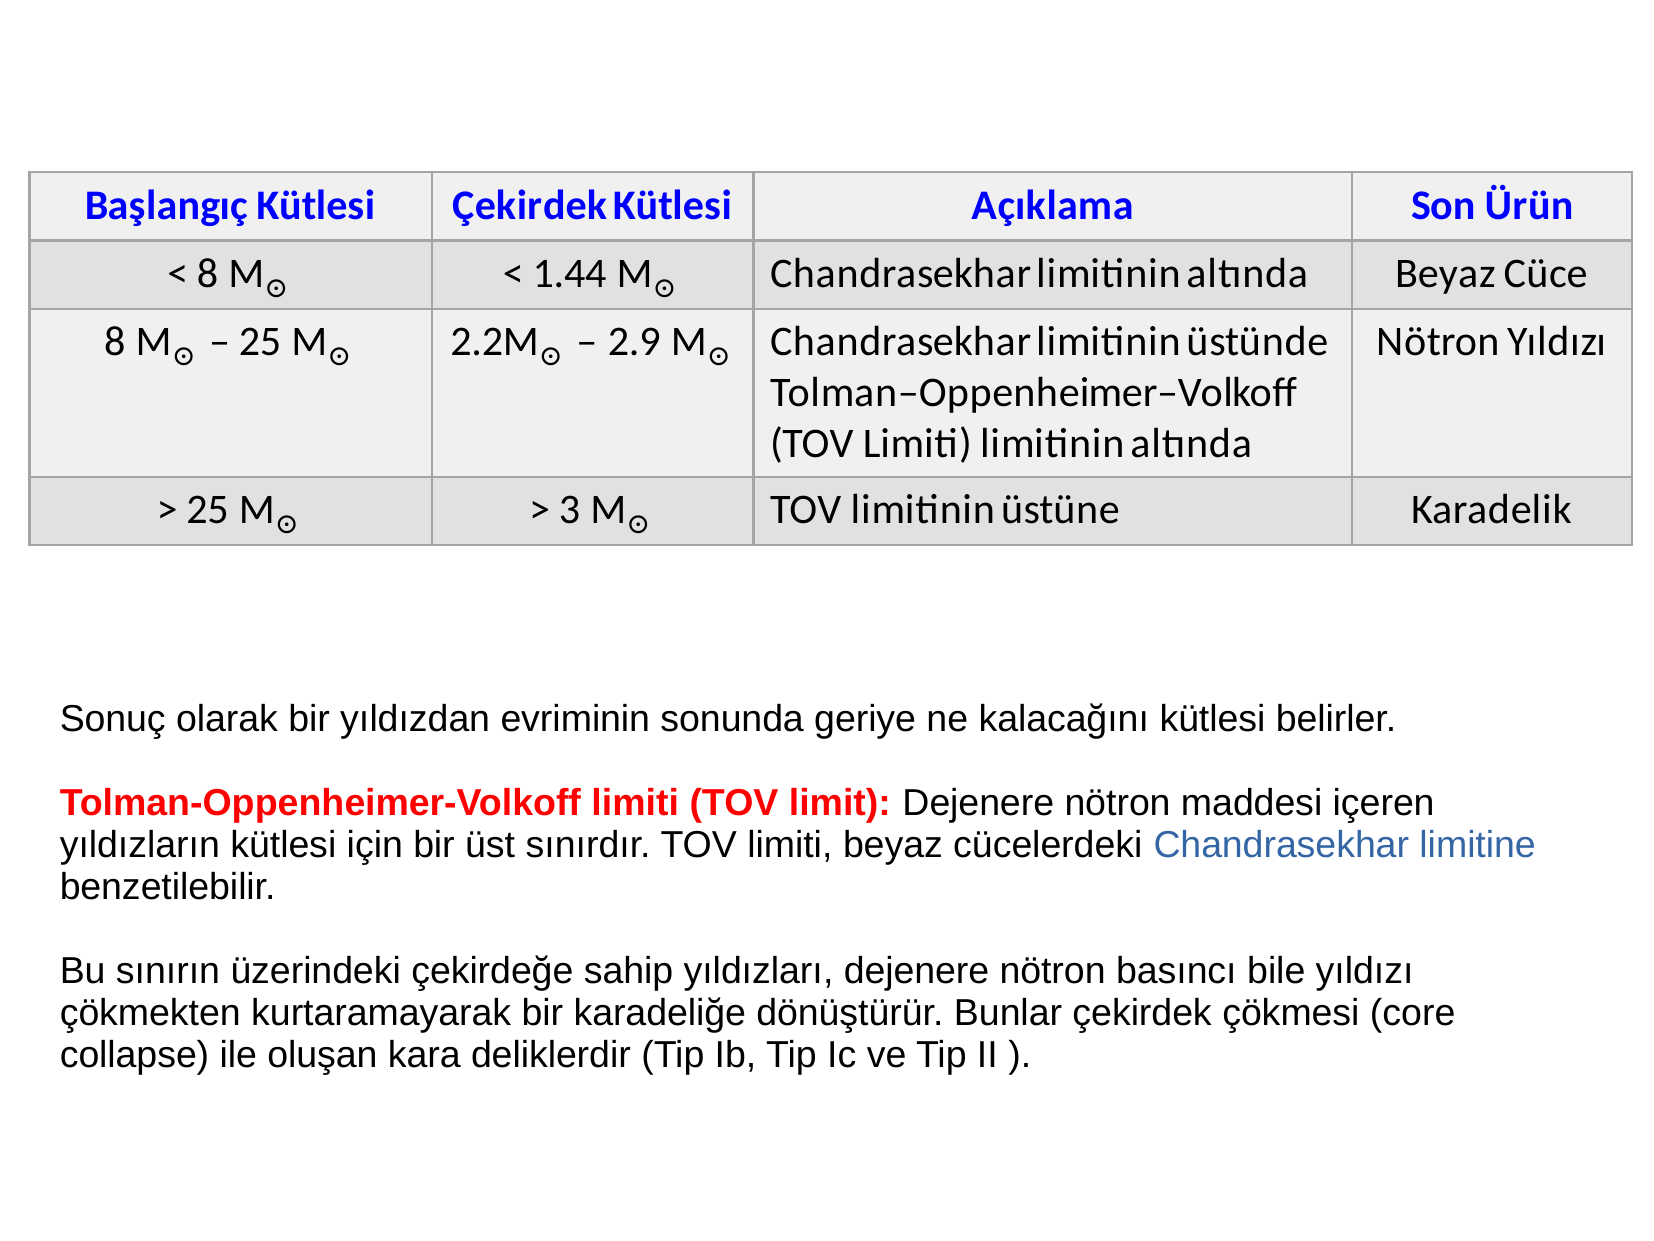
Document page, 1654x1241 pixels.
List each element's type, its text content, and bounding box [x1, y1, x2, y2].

text_box Sonuç olarak bir yıldızdan evriminin sonunda geriye ne kalacağını kütlesi belirler. Tolman-Oppenheimer-Volkoff limiti (TOV limit): Dejenere nötron maddesi içeren yıldızların kütlesi için bir üst sınırdır. TOV limiti, beyaz cücelerdeki Chandrasekhar limitine benzetilebilir. Bu sınırın üzerindeki çekirdeğe sahip yıldızları, dejenere nötron basıncı bile yıldızı çökmekten kurtaramayarak bir karadeliğe dönüştürür. Bunlar çekirdek çökmesi (core collapse) ile oluşan kara deliklerdir (Tip Ib, Tip Ic ve Tip II ). [45, 690, 1606, 1126]
picture [26, 165, 1636, 559]
